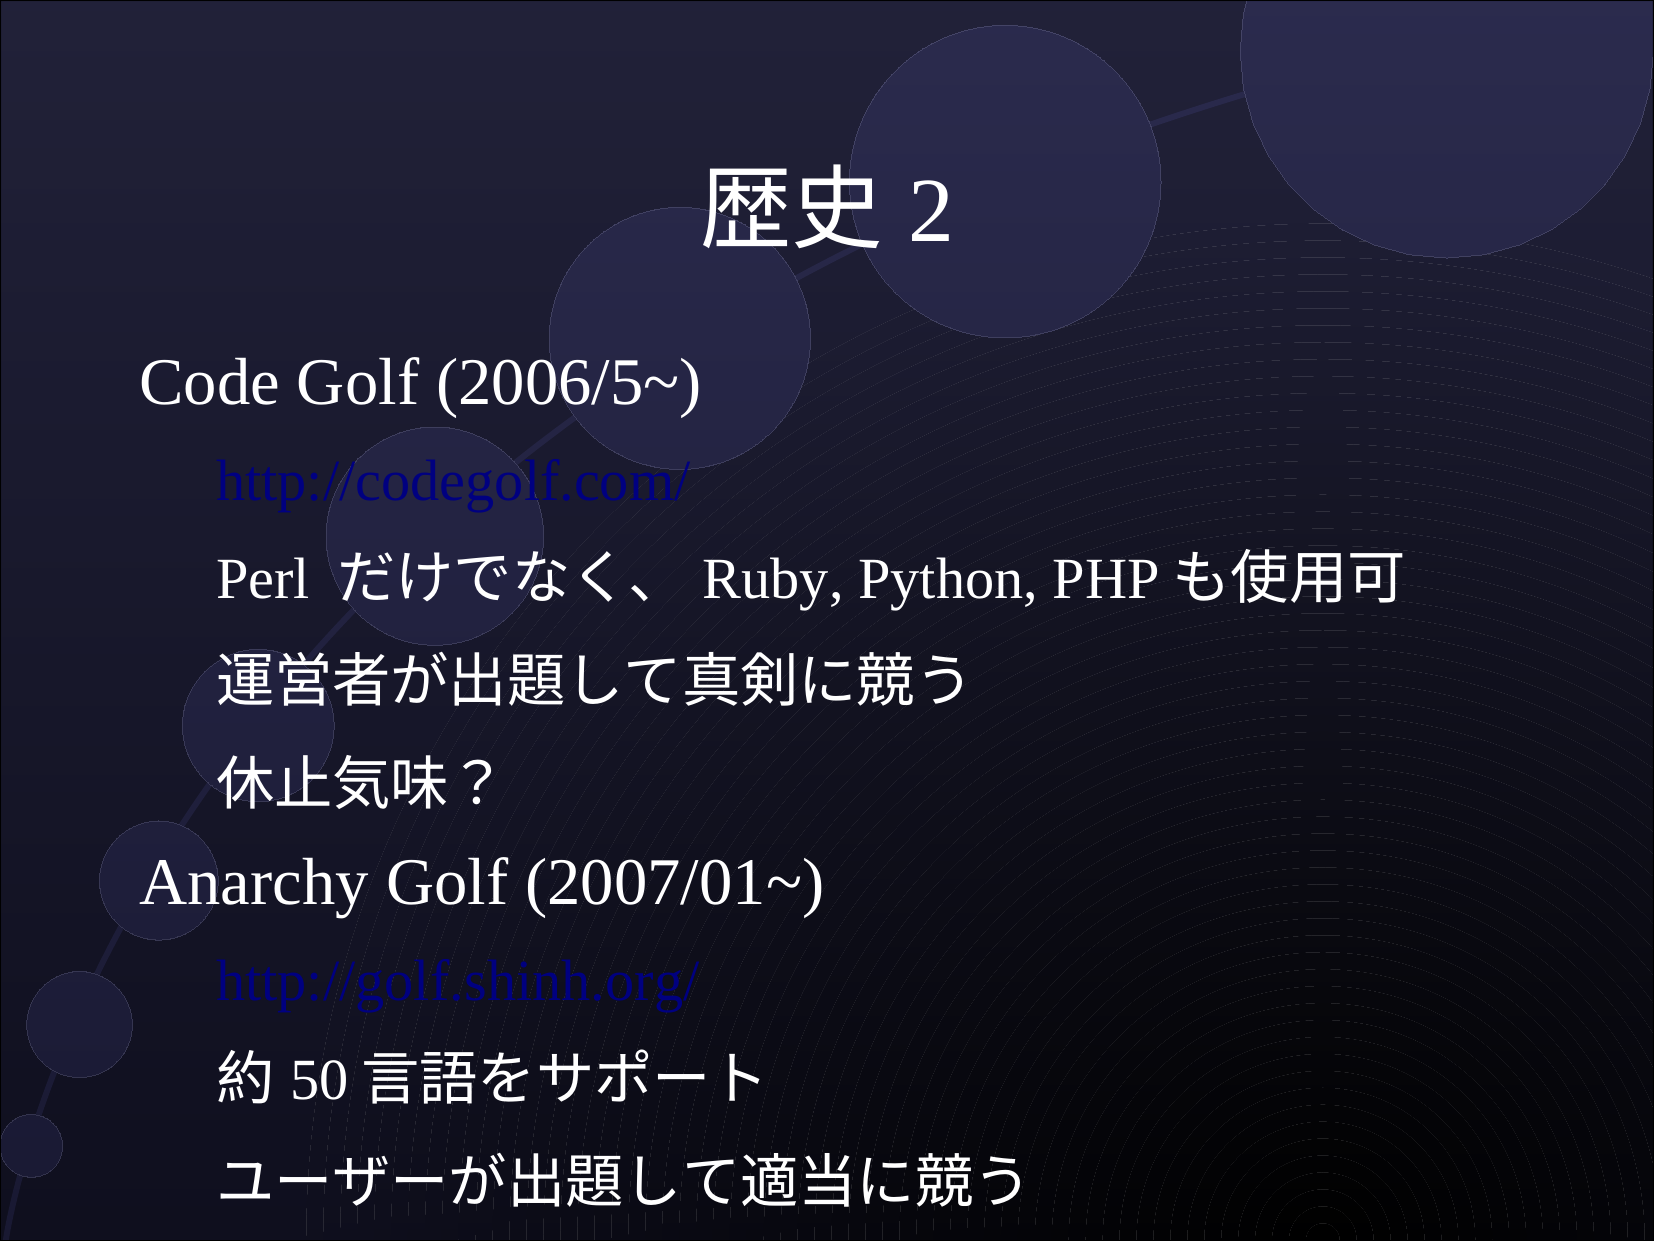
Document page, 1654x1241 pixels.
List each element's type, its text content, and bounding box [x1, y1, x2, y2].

title 歴史2 [121, 102, 1534, 311]
list Code Golf (2006/5~) http://codegolf.com/ Perl だけでなく、Ruby, Python, PHPも使用可 運営者が出題して真剣に競う 休止気味？ Anarchy Golf (2007/01~) http://golf.shinh.org/ 約50言語をサポート ユーザーが出題して適当に競う [121, 344, 1534, 1131]
